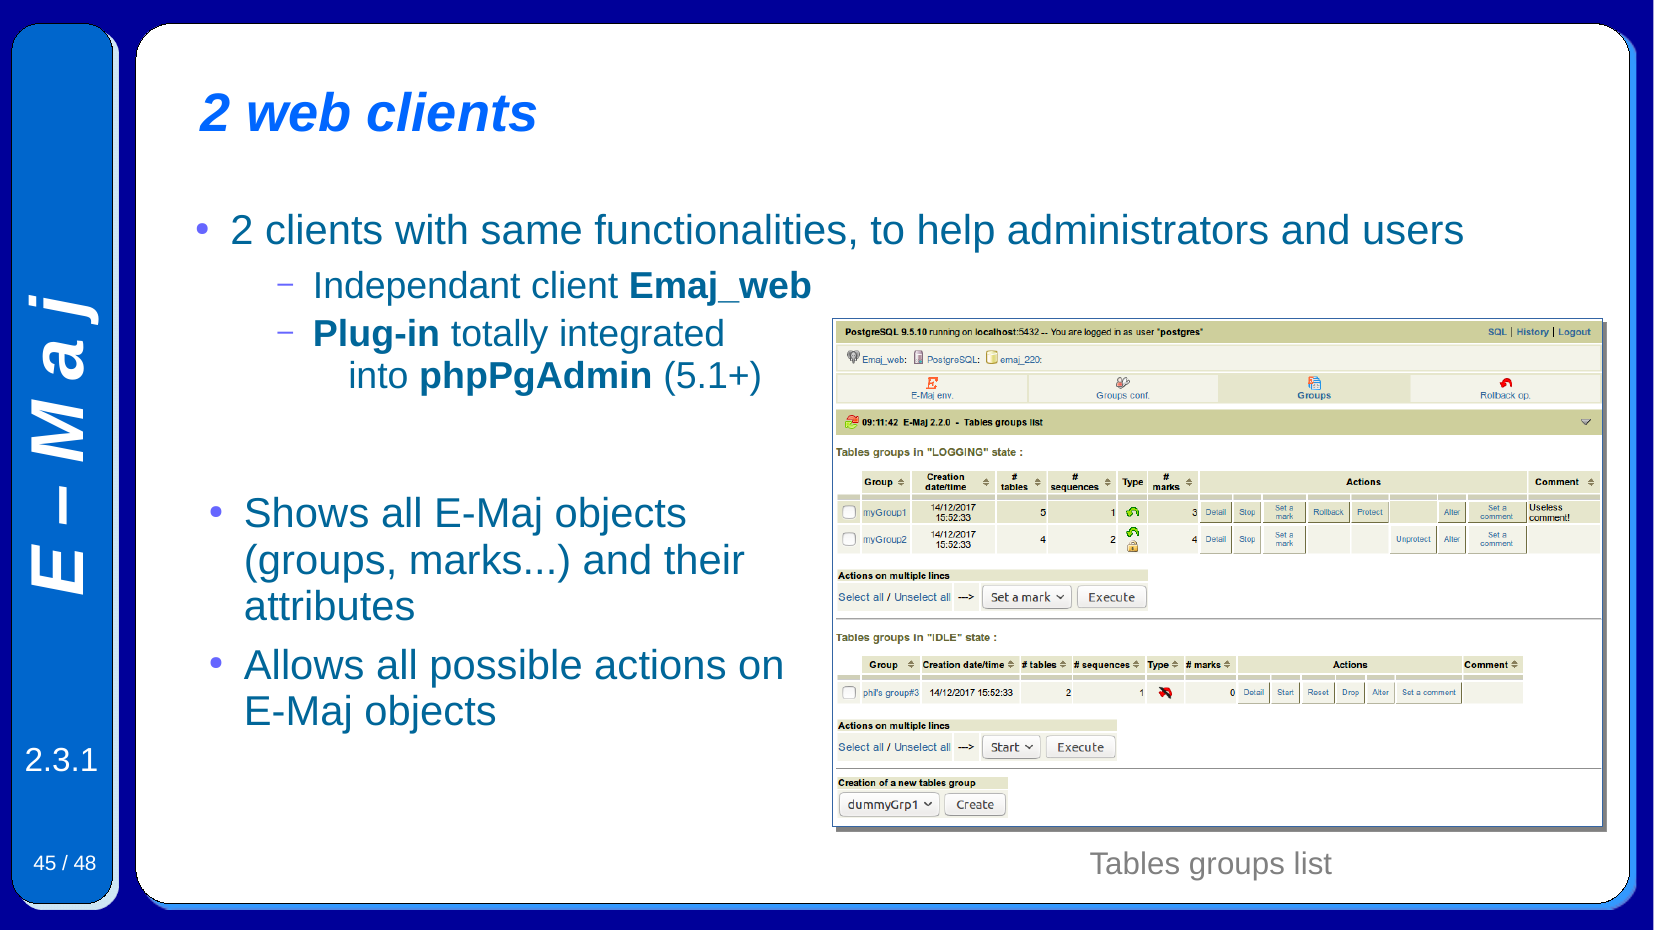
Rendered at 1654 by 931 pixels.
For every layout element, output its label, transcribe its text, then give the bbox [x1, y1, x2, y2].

list 2 clients with same functionalities, to help administrators and users Independant client Emaj_web Plug-in totally integrated into phpPgAdmin (5.1+) [177, 206, 1595, 444]
picture [832, 318, 1603, 827]
list Shows all E-Maj objects (groups, marks...) and their attributes Allows all possible actions on E-Maj objects [190, 490, 832, 786]
title 2 web clients [200, 34, 1575, 191]
text_box Tables groups list [1074, 838, 1413, 889]
